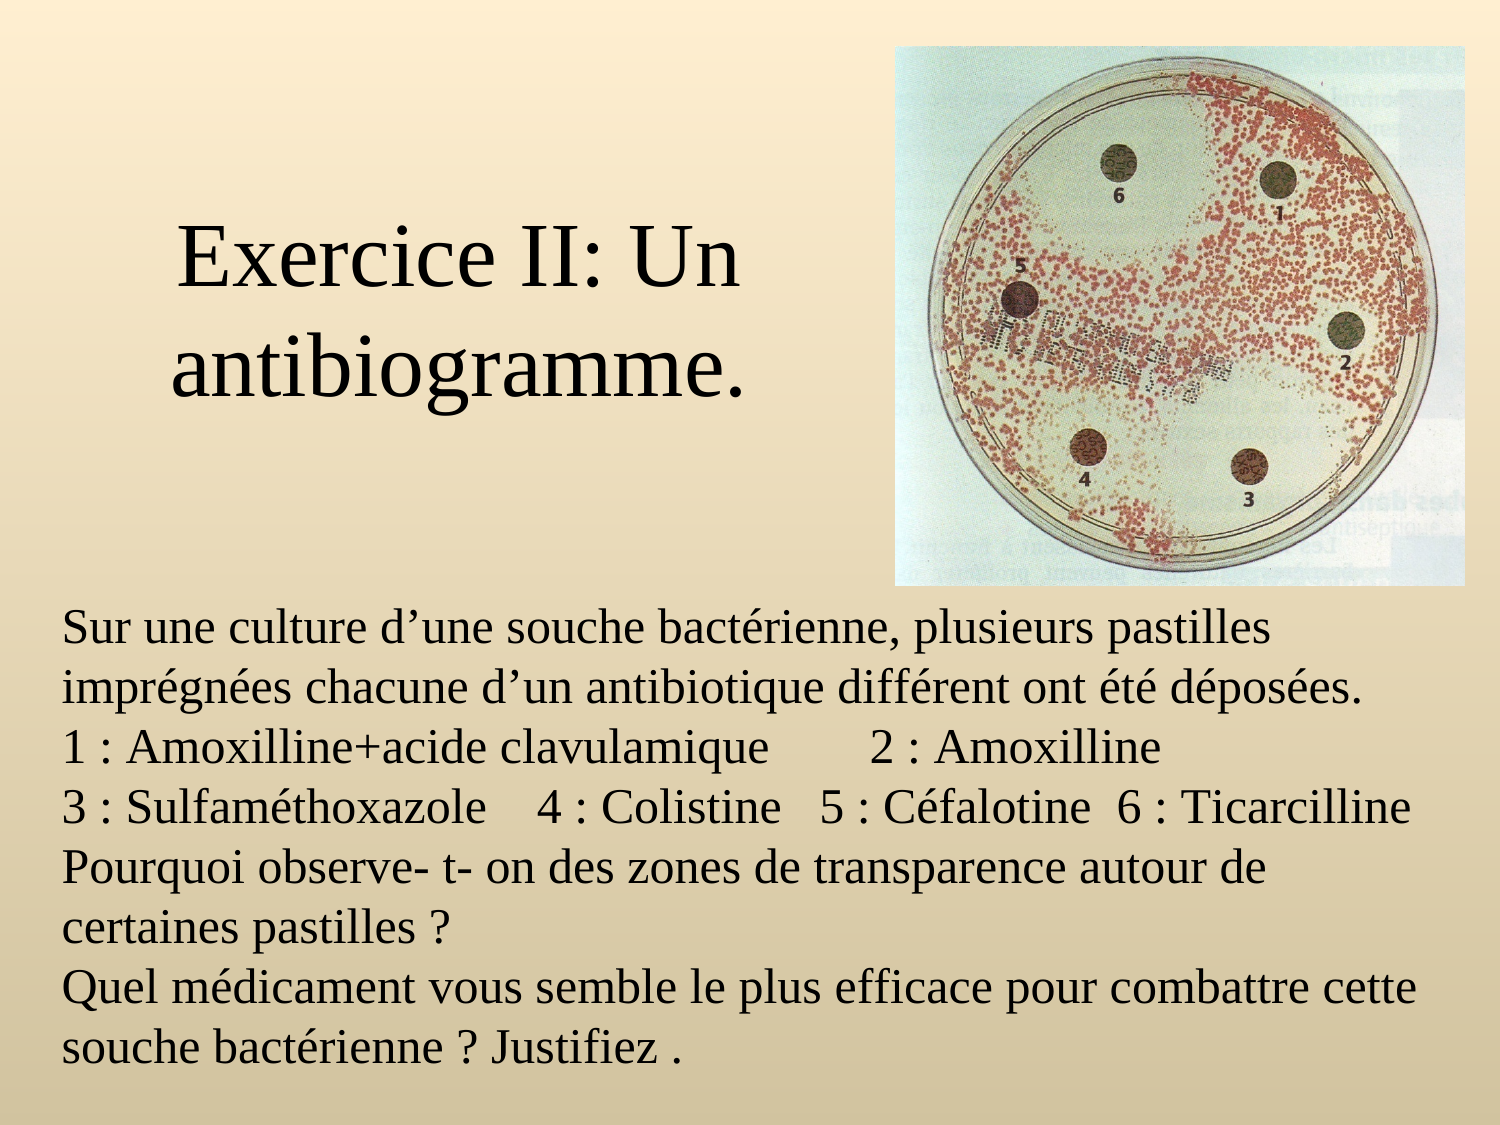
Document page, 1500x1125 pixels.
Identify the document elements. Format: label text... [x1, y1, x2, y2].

picture [895, 46, 1465, 586]
title Exercice II: Un antibiogramme. [81, 199, 837, 411]
text_box Sur une culture d’une souche bactérienne, plusieurs pastilles imprégnées chacune d’un antibiotique différent ont été déposées. 1 : Amoxilline+acide clavulamique 2 : Amoxilline 3 : Sulfaméthoxazole 4 : Colistine 5 : Céfalotine 6 : Ticarcilline Pourquoi observe- t- on des zones de transparence autour de certaines pastilles ? Quel médicament vous semble le plus efficace pour combattre cette souche bactérienne ? Justifiez . [46, 585, 1465, 1082]
